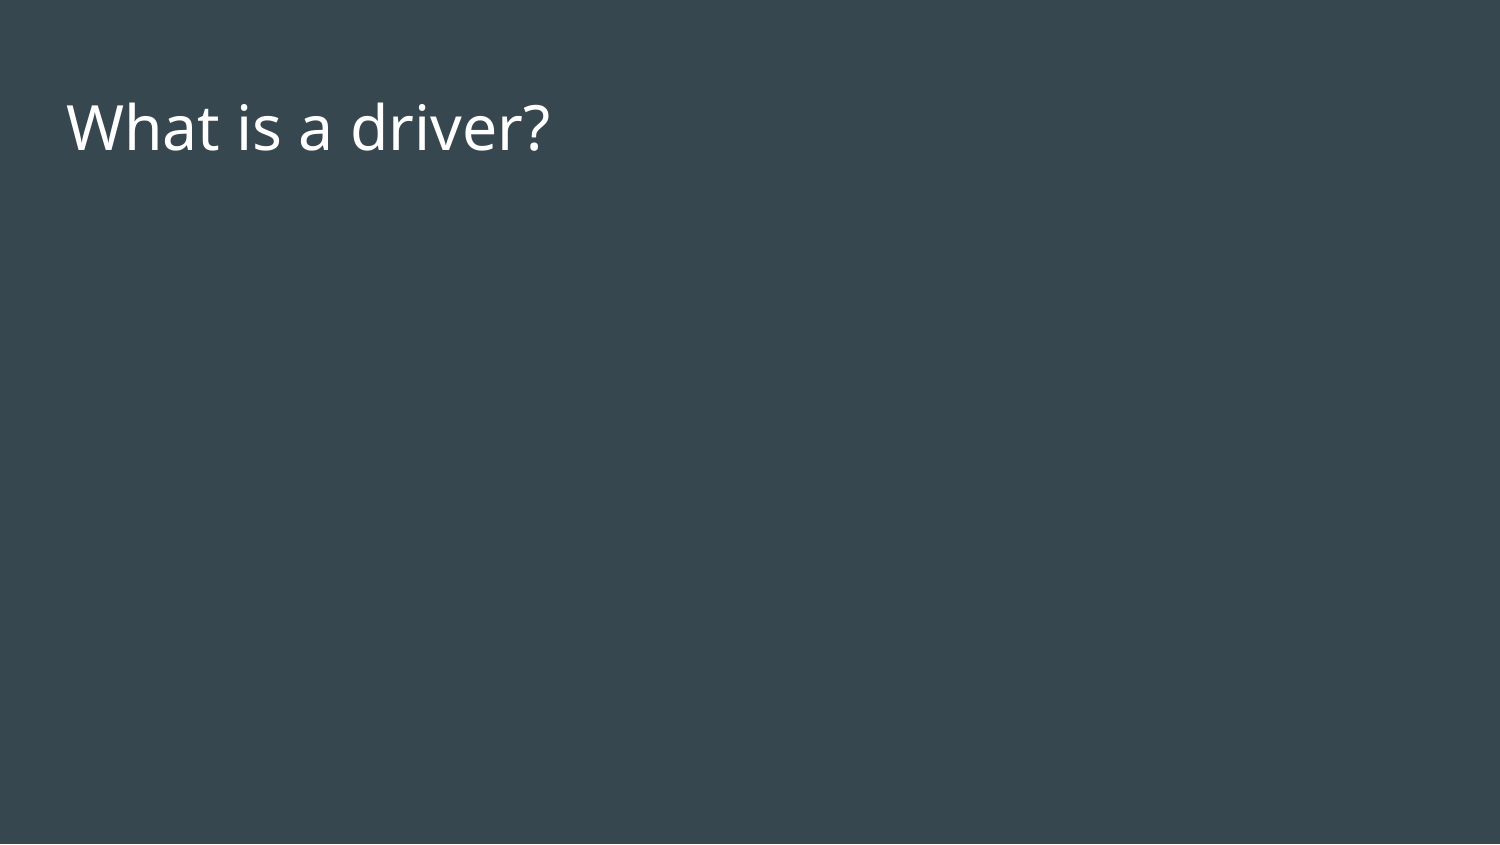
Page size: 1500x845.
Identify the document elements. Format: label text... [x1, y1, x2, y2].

title What is a driver? [51, 72, 1449, 167]
